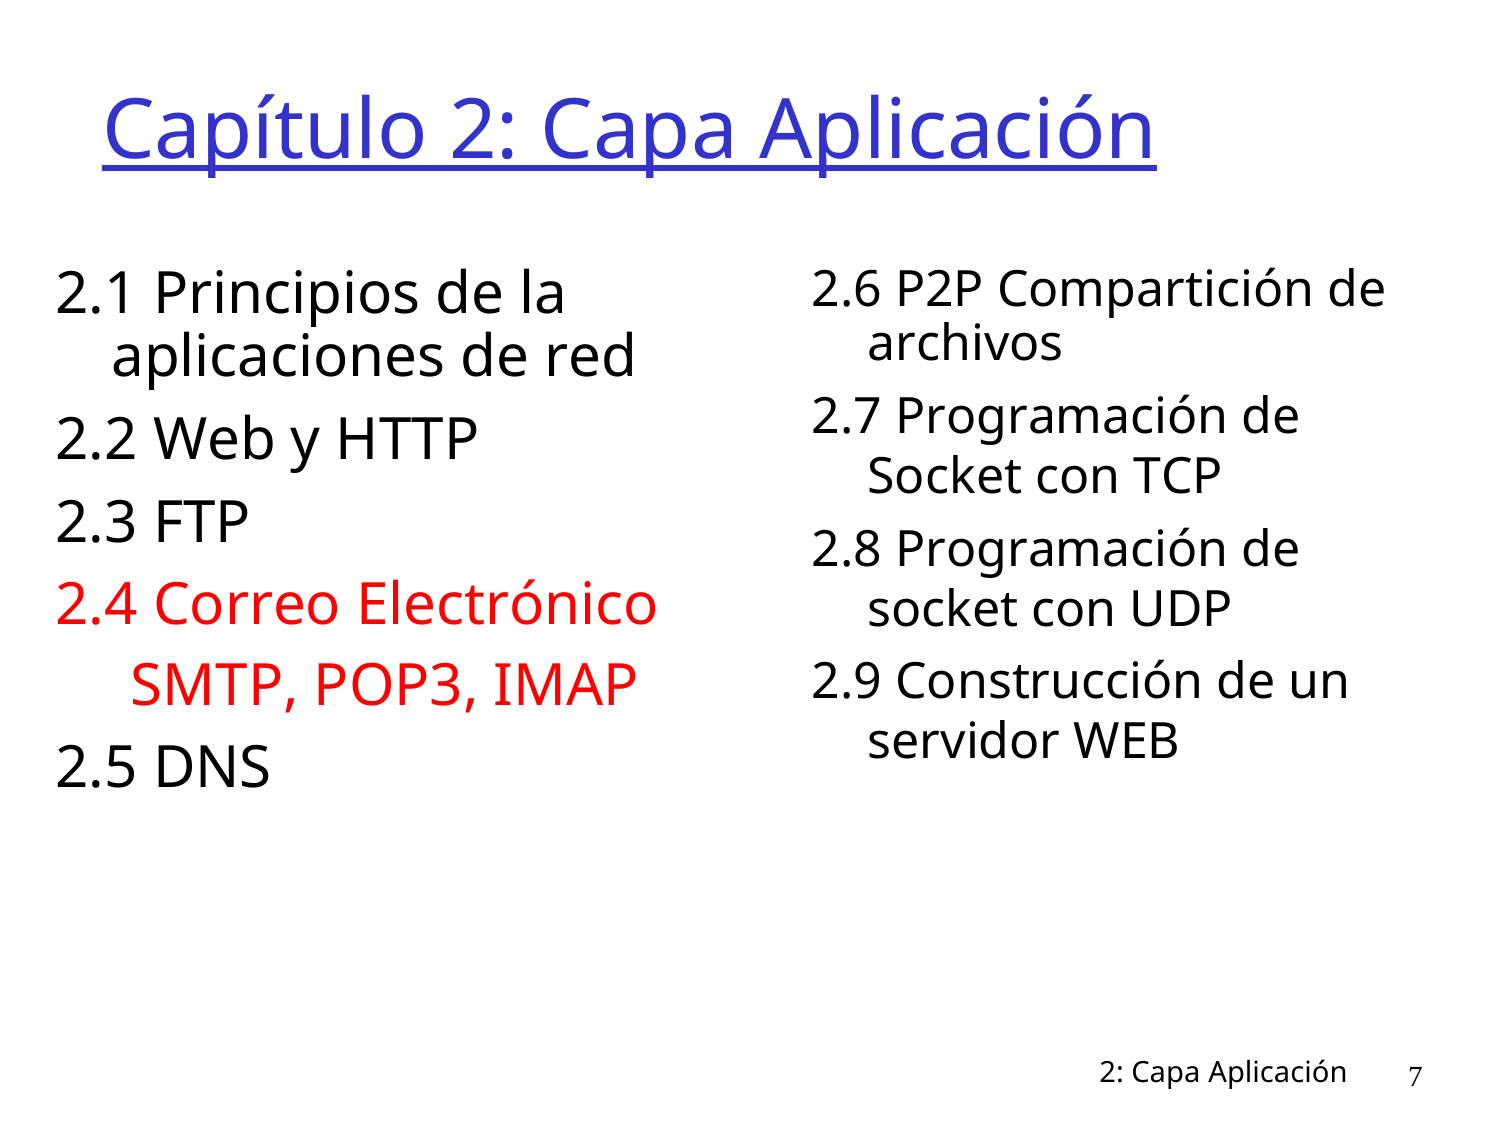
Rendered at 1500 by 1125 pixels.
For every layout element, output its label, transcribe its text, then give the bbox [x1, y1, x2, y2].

text_box Capítulo 2: Capa Aplicación [87, 37, 1363, 225]
text_box 2.6 P2P Compartición de archivos 2.7 Programación de Socket con TCP 2.8 Programación de socket con UDP 2.9 Construcción de un servidor WEB [797, 255, 1463, 1019]
text_box 2.1 Principios de la aplicaciones de red 2.2 Web y HTTP 2.3 FTP 2.4 Correo Electrónico SMTP, POP3, IMAP 2.5 DNS [41, 255, 751, 995]
